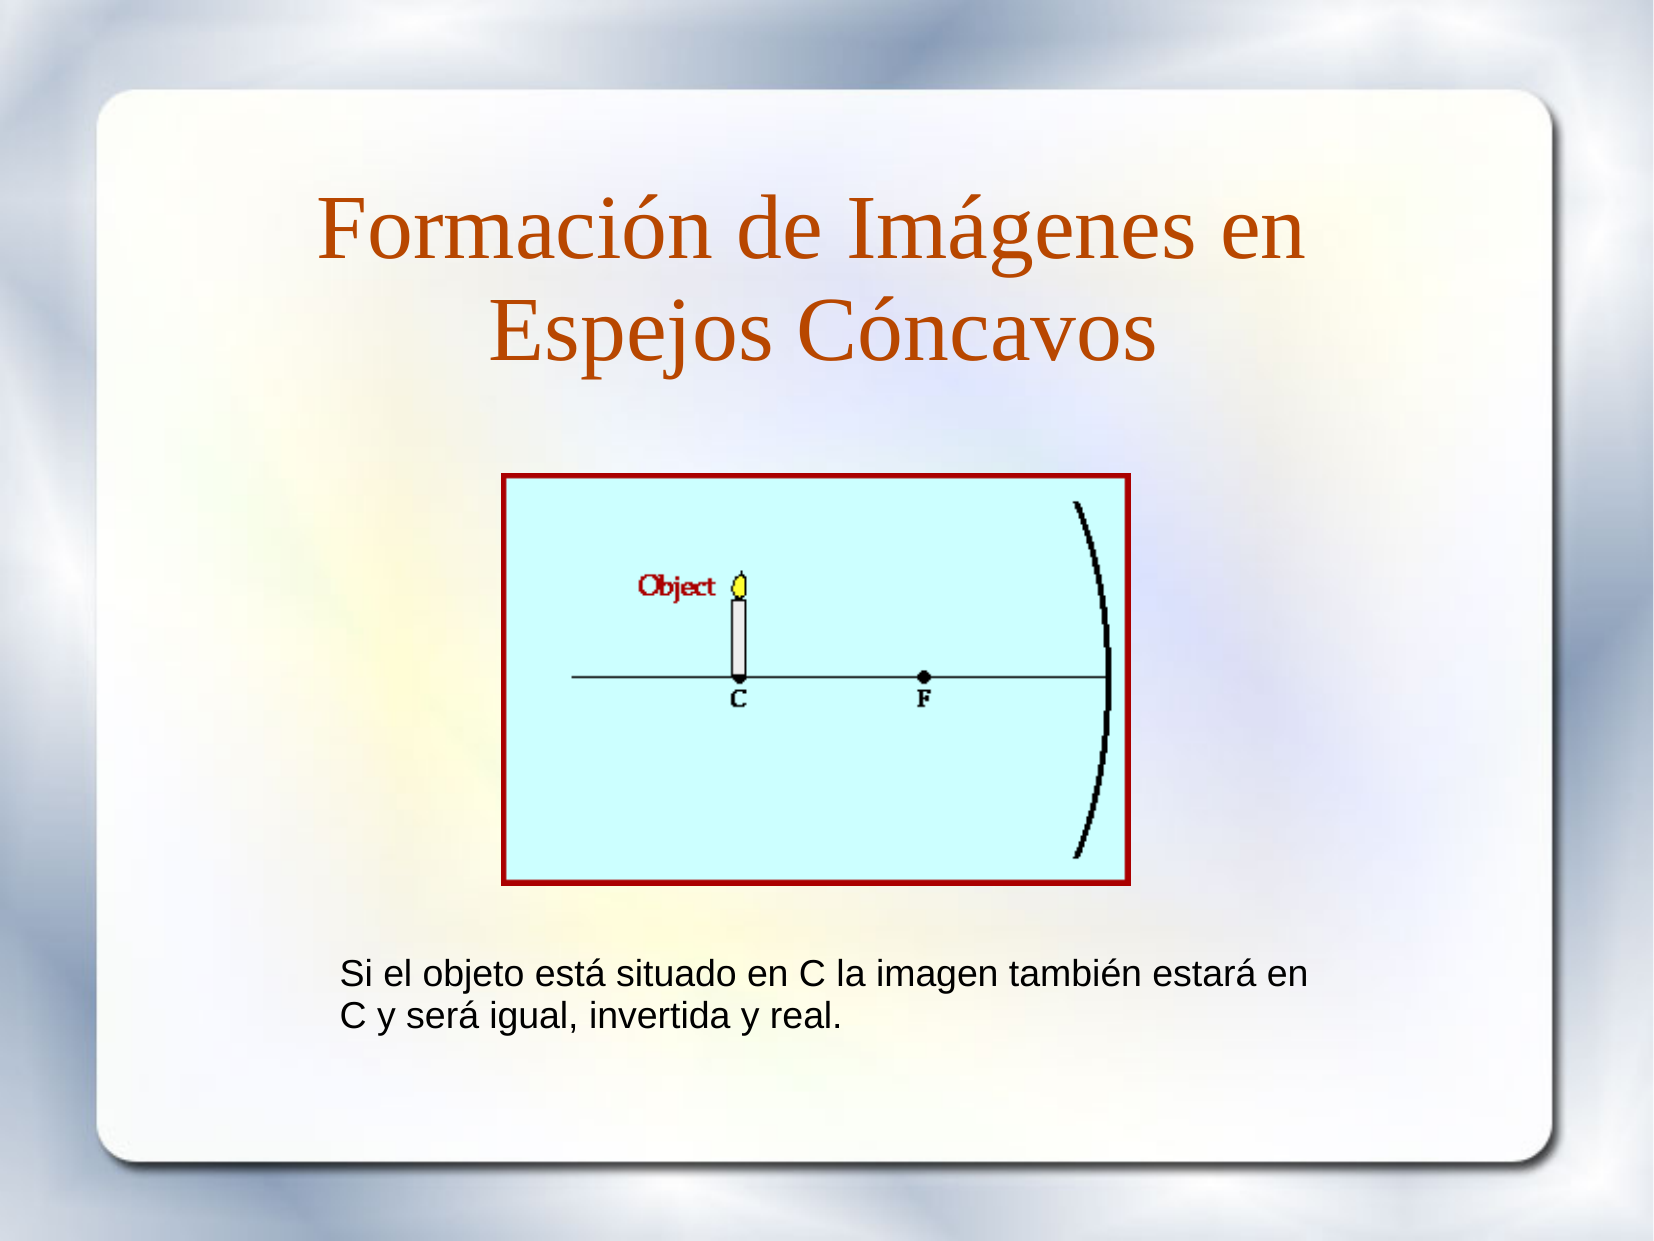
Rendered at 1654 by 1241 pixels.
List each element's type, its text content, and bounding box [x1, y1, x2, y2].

picture [0, 0, 1654, 1241]
text_box Si el objeto está situado en C la imagen también estará en C y será igual, invertida y real. [324, 944, 1329, 1044]
title Formación de Imágenes en Espejos Cóncavos [118, 177, 1531, 381]
